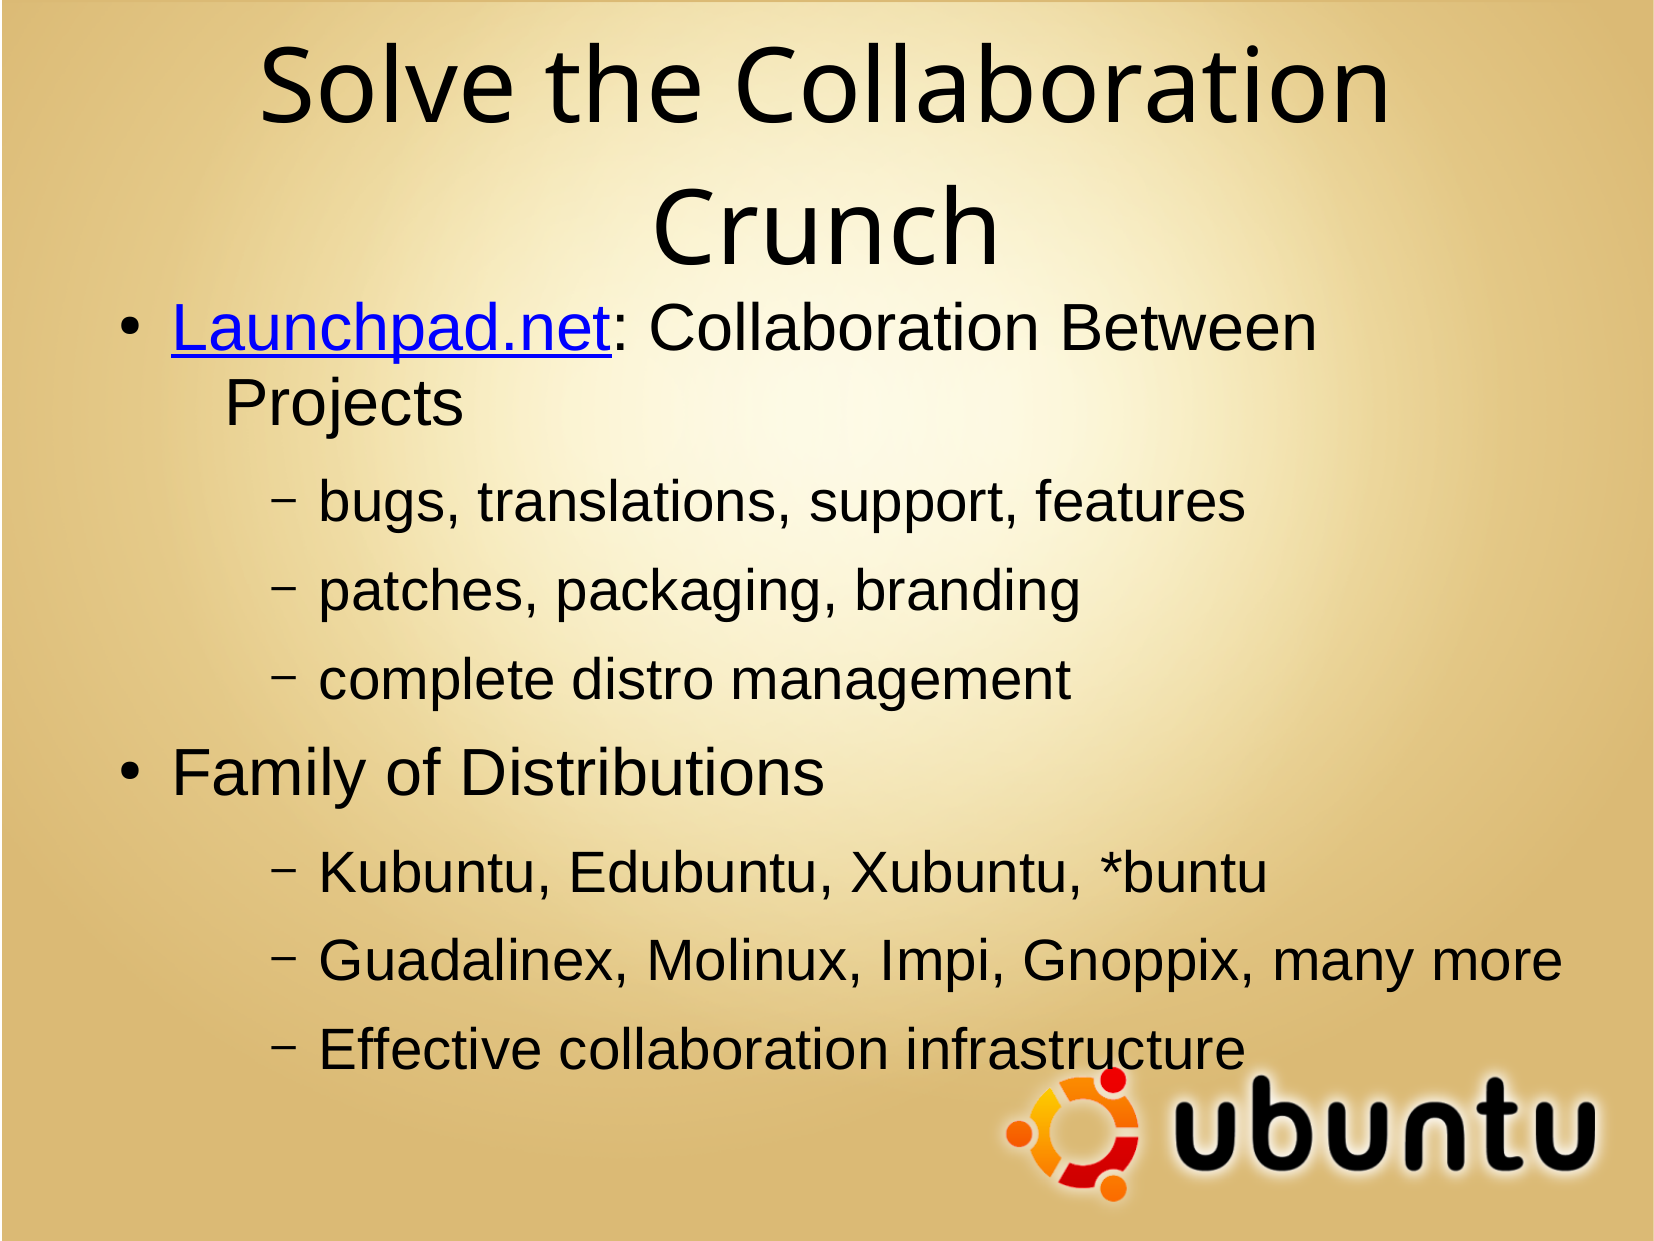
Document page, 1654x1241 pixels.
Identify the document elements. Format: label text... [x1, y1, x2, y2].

title Solve the Collaboration Crunch [82, 49, 1571, 257]
list Launchpad.net: Collaboration Between Projects bugs, translations, support, features patches, packaging, branding complete distro management Family of Distributions Kubuntu, Edubuntu, Xubuntu, *buntu Guadalinex, Molinux, Impi, Gnoppix, many more Effective collaboration infrastructure [82, 290, 1571, 1109]
picture [2, 0, 1654, 1241]
